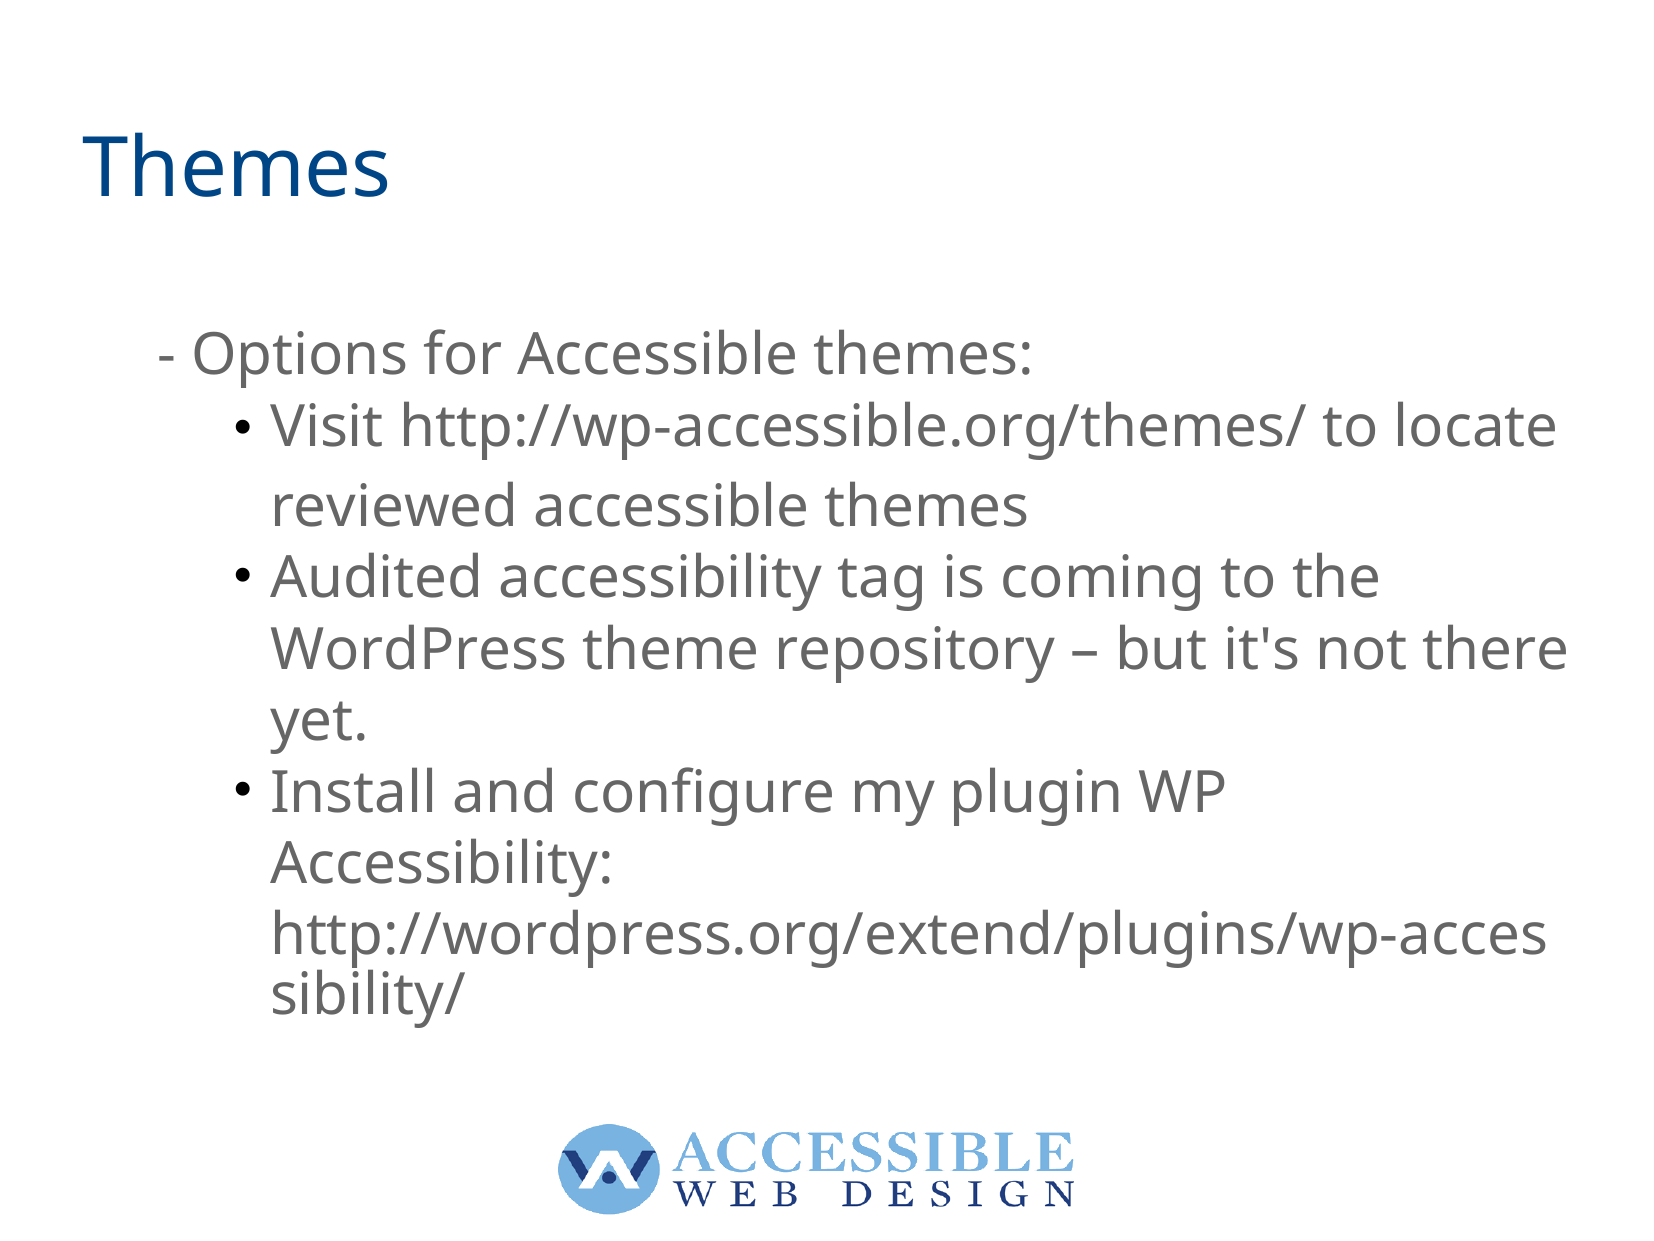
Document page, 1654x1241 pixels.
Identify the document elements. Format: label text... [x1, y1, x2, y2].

text_box Themes - Options for Accessible themes: Visit http://wp-accessible.org/themes/ to locate reviewed accessible themes Audited accessibility tag is coming to the WordPress theme repository – but it's not there yet. Install and configure my plugin WP Accessibility: http://wordpress.org/extend/plugins/wp-accessibility/ [82, 49, 1571, 1109]
picture [558, 1124, 1074, 1215]
